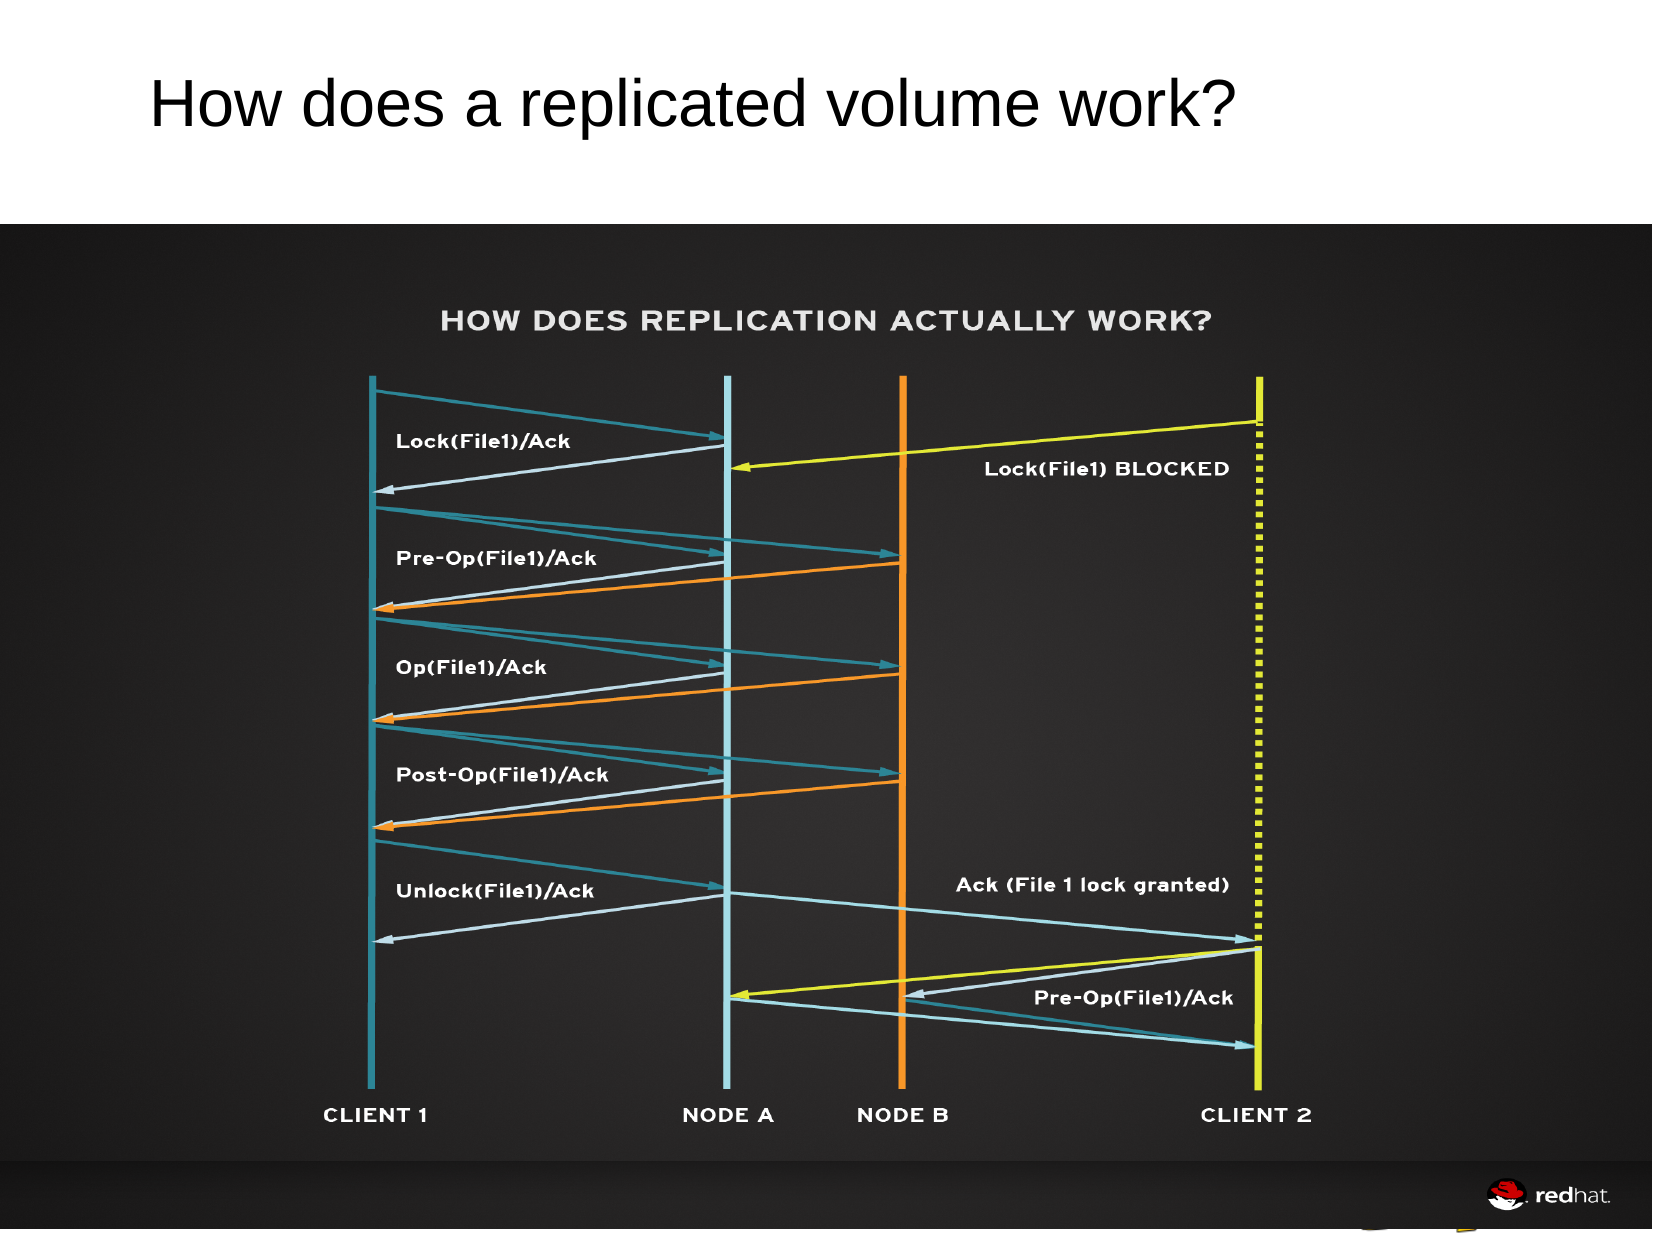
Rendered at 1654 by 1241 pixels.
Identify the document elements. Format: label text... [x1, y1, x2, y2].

text_box How does a replicated volume work? [59, 59, 1329, 149]
picture [0, 224, 1654, 1235]
